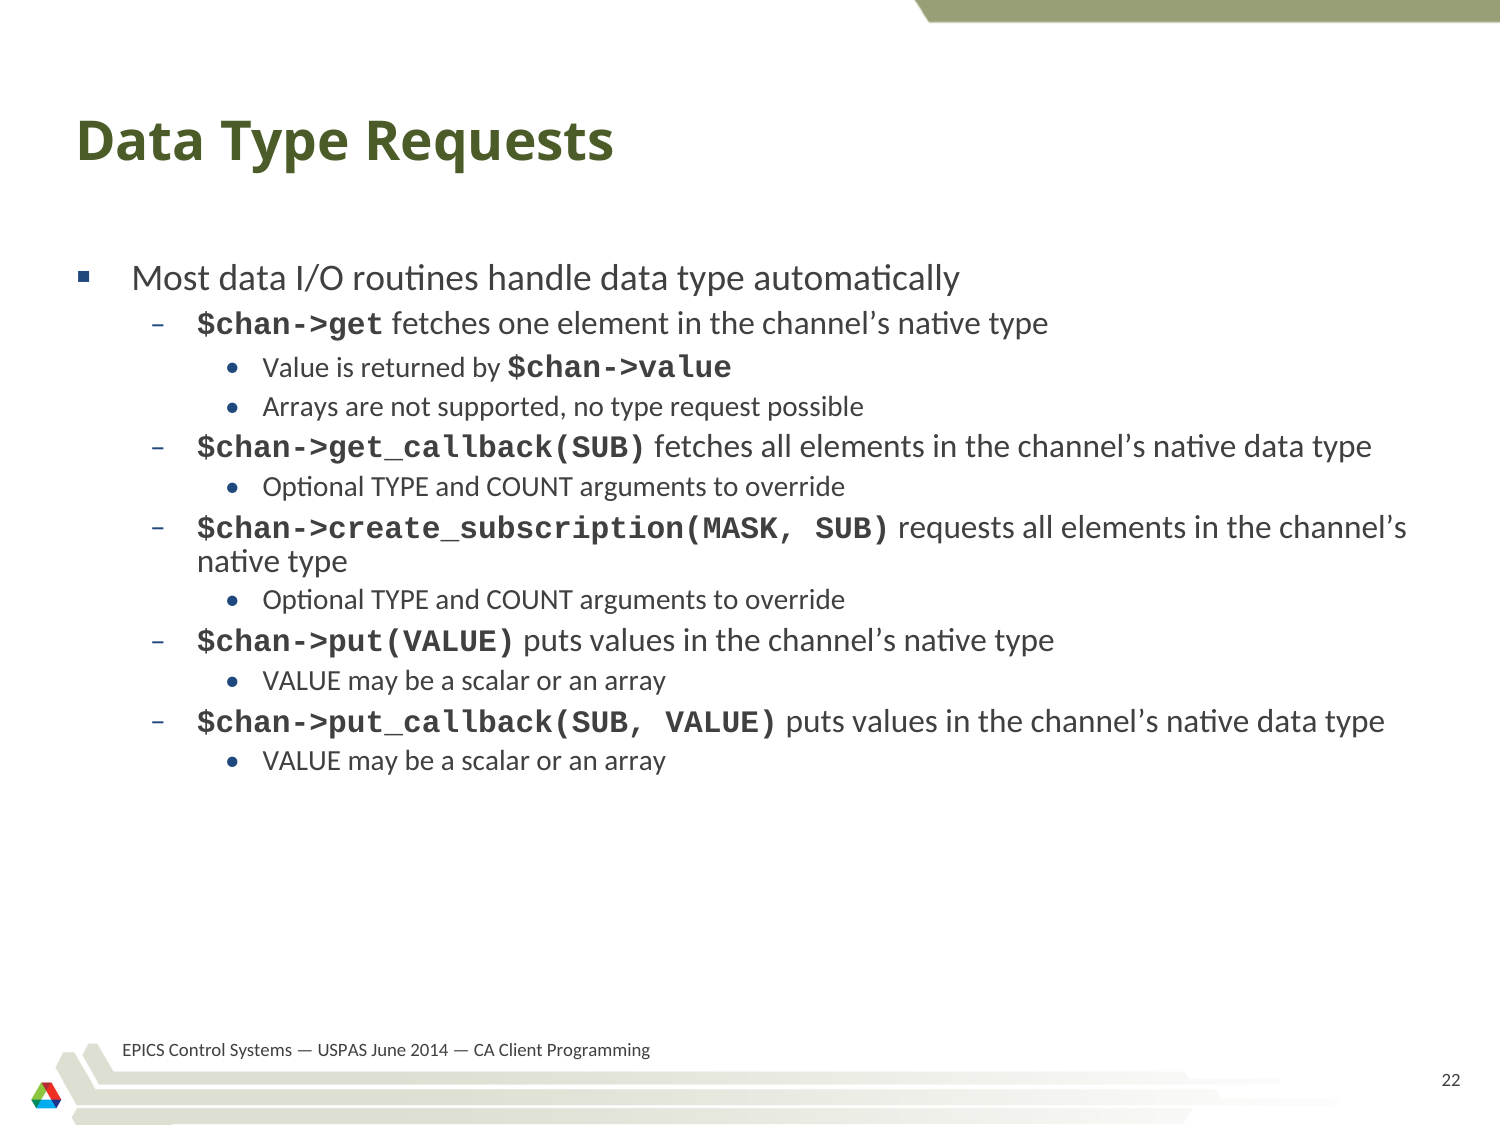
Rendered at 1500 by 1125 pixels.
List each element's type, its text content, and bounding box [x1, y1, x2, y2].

picture [0, 1037, 1500, 1125]
title Data Type Requests [75, 45, 1426, 233]
picture [0, 0, 1500, 24]
list Most data I/O routines handle data type automatically $chan->get fetches one element in the channel’s native type Value is returned by $chan->value Arrays are not supported, no type request possible $chan->get_callback(SUB) fetches all elements in the channel’s native data type Optional TYPE and COUNT arguments to override $chan->create_subscription(MASK, SUB) requests all elements in the channel’s native type Optional TYPE and COUNT arguments to override $chan->put(VALUE) puts values in the channel’s native type VALUE may be a scalar or an array $chan->put_callback(SUB, VALUE) puts values in the channel’s native data type VALUE may be a scalar or an array [75, 262, 1426, 991]
